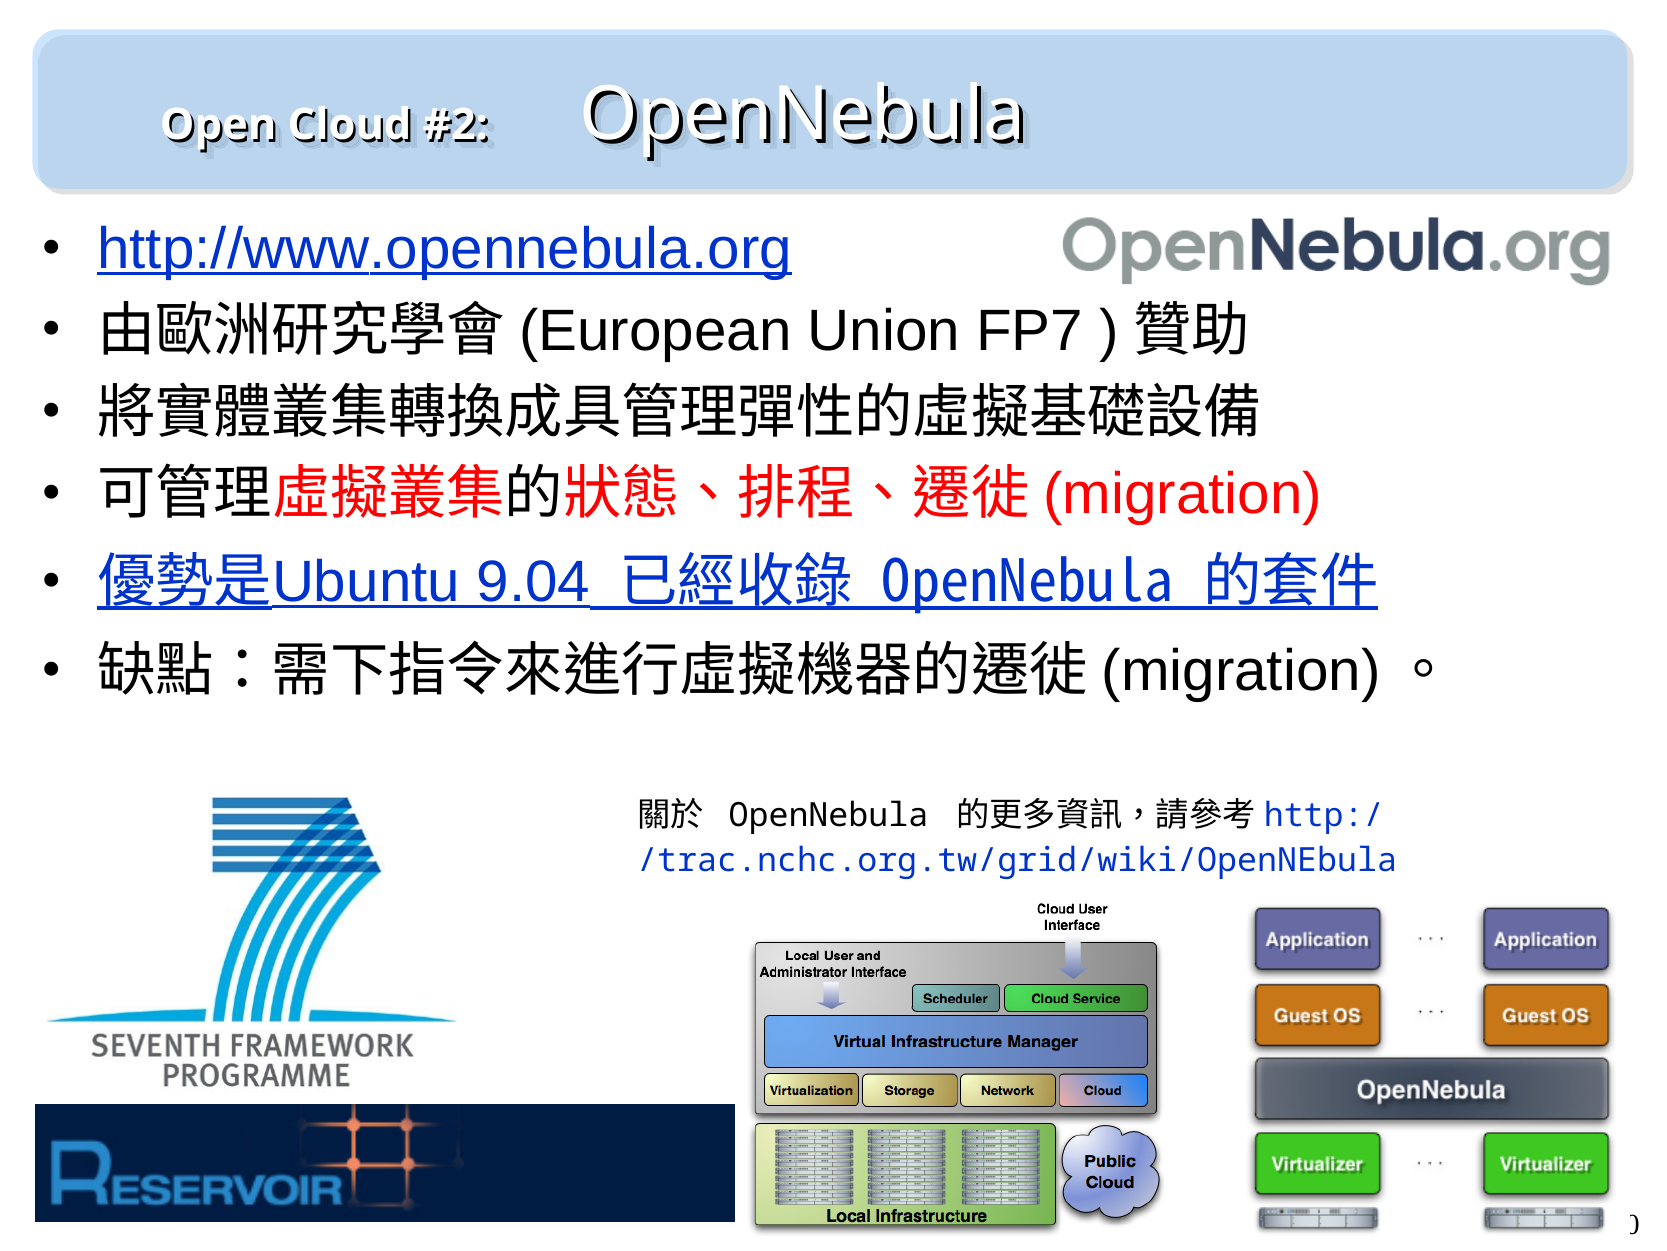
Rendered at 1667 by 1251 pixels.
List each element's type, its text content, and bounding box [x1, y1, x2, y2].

picture [35, 891, 1181, 1247]
picture [47, 797, 458, 1093]
text_box Open Cloud #2: OpenNebula [32, 29, 1628, 189]
text_box http://www.opennebula.org 由歐洲研究學會(European Union FP7 )贊助 將實體叢集轉換成具管理彈性的虛擬基礎設備 可管理虛擬叢集的狀態、排程、遷徙(migration) 優勢是Ubuntu 9.04 已經收錄 OpenNebula 的套件 缺點：需下指令來進行虛擬機器的遷徙(migration)。 [41, 212, 1607, 761]
text_box 關於 OpenNebula 的更多資訊，請參考http://trac.nchc.org.tw/grid/wiki/OpenNEbula [616, 779, 1595, 887]
picture [797, 183, 1625, 302]
picture [1234, 891, 1630, 1247]
